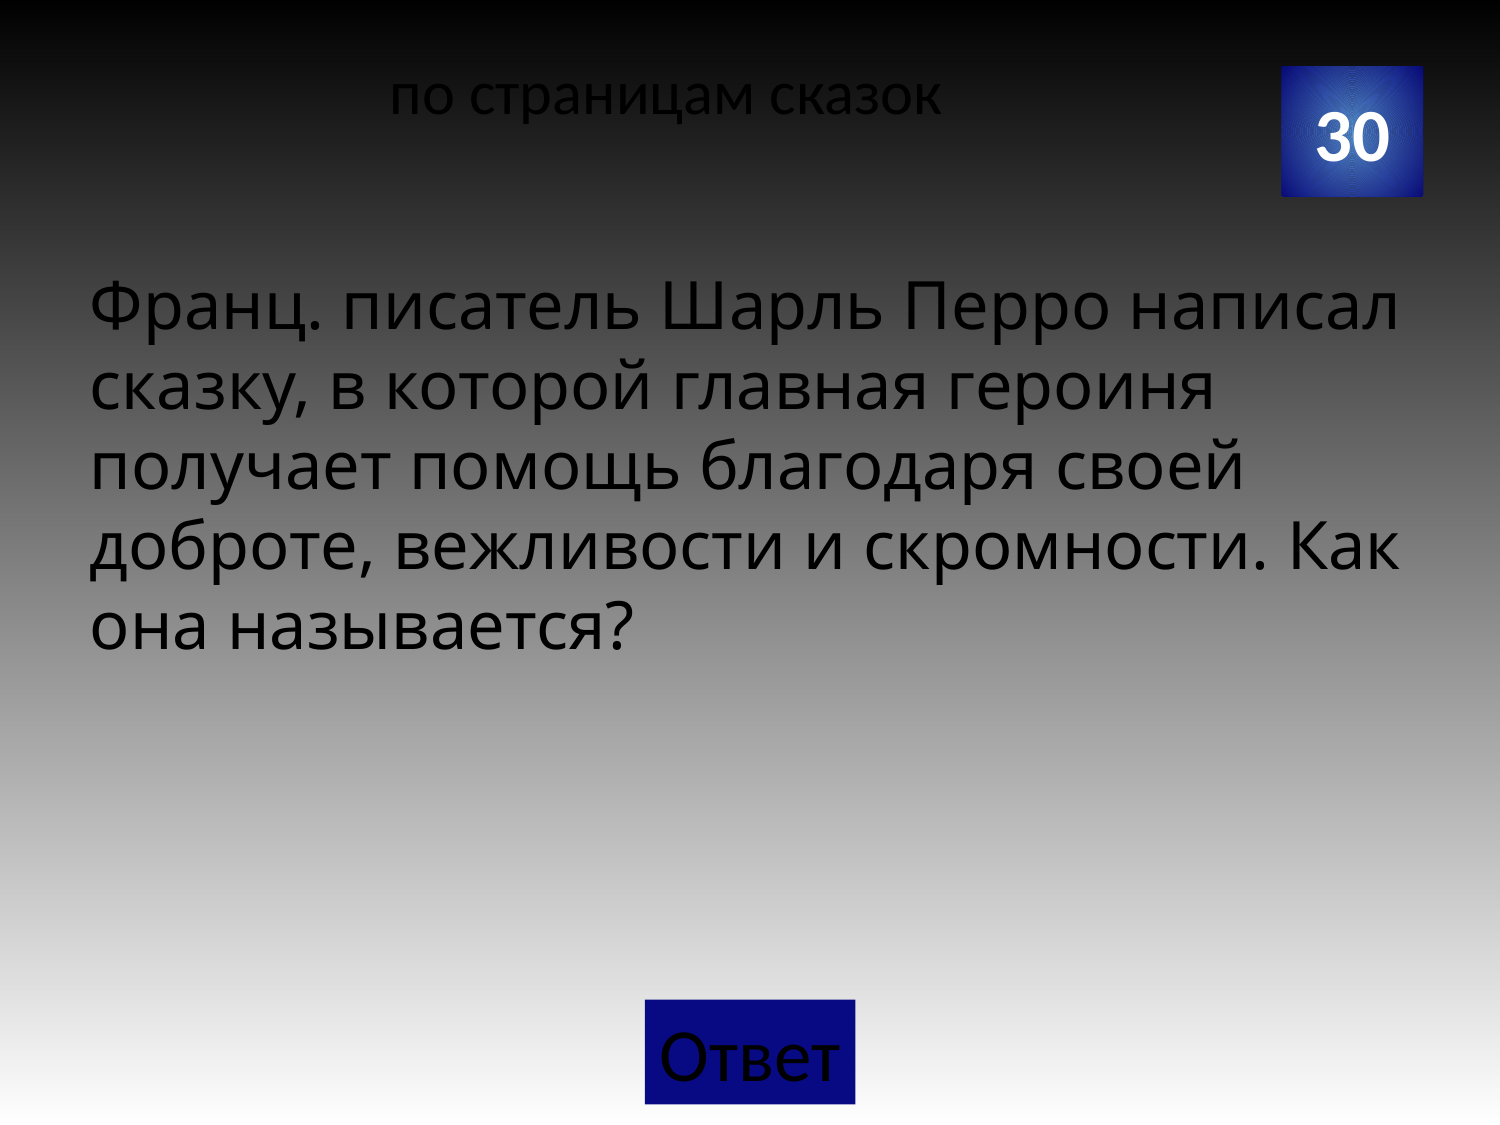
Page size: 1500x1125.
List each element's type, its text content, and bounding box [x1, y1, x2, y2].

list Франц. писатель Шарль Перро написал сказку, в которой главная героиня получает помощь благодаря своей доброте, вежливости и скромности. Как она называется? [75, 255, 1463, 993]
title по страницам сказок [75, 45, 1258, 197]
text_box 30 [1281, 66, 1424, 197]
